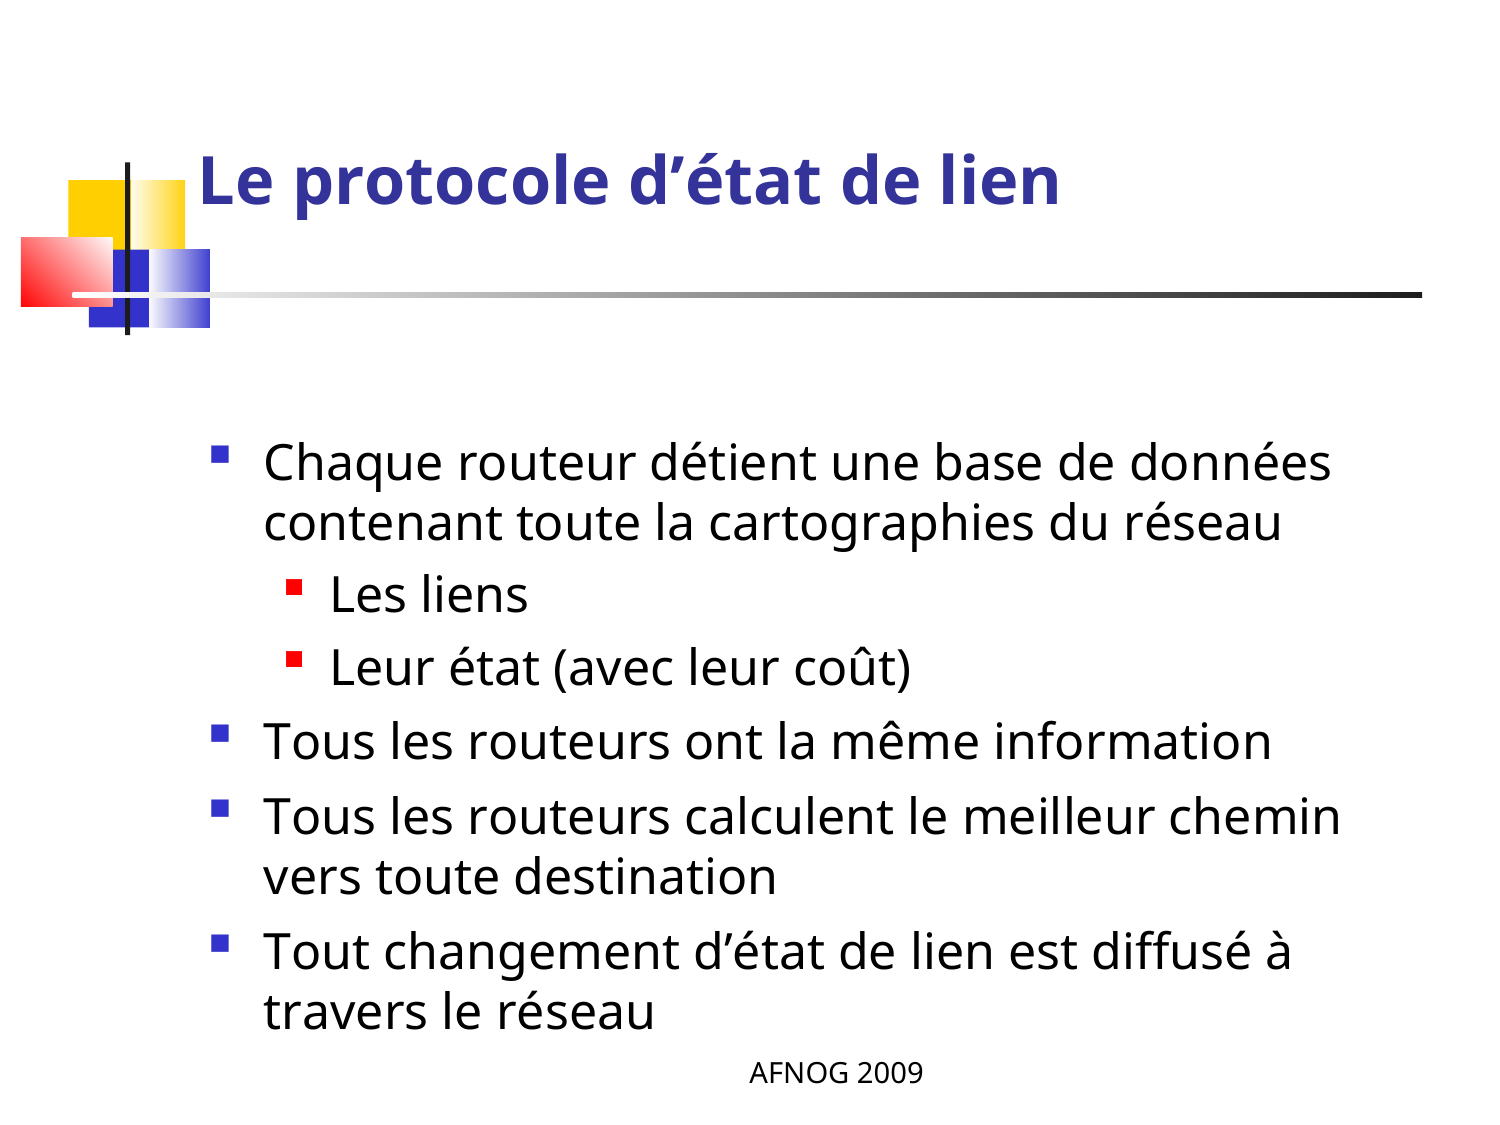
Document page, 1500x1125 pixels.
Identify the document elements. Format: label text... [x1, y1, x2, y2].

list Chaque routeur détient une base de données contenant toute la cartographies du réseau Les liens Leur état (avec leur coût)‏ Tous les routeurs ont la même information Tous les routeurs calculent le meilleur chemin vers toute destination Tout changement d’état de lien est diffusé à travers le réseau [193, 330, 1469, 1042]
title Le protocole d’état de lien [183, 113, 1462, 231]
